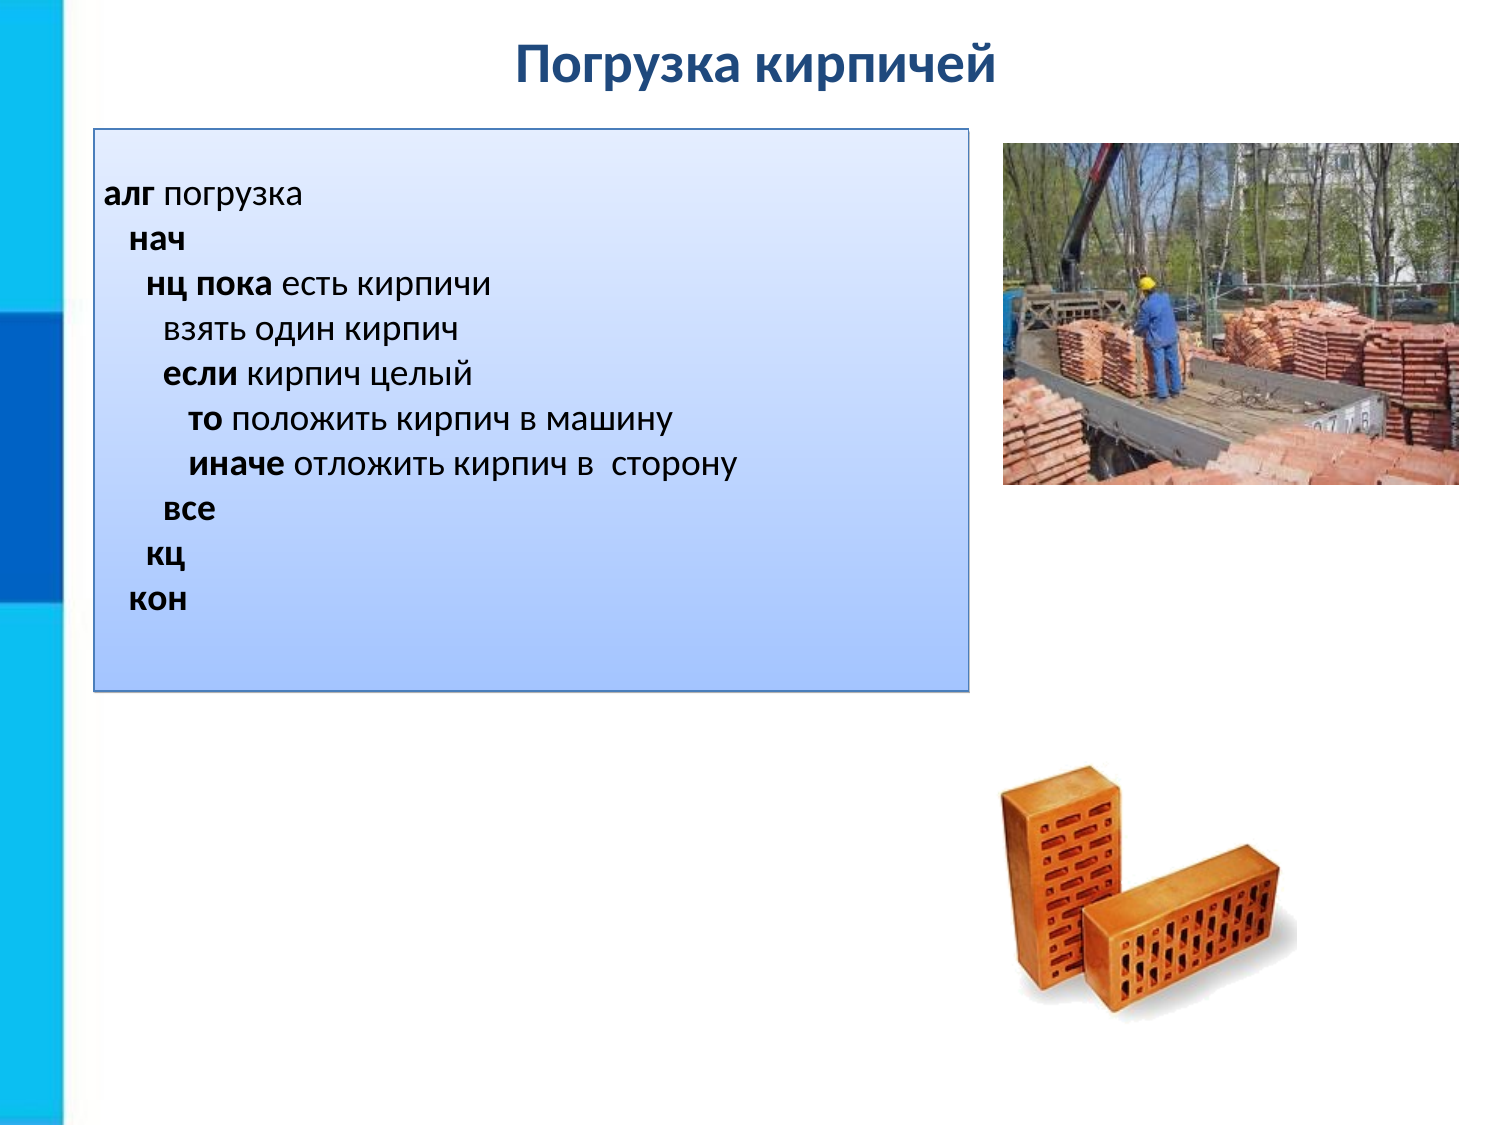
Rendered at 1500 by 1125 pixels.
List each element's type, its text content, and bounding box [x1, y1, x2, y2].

text_box [93, 129, 969, 160]
text_box алг погрузка нач нц пока есть кирпичи взять один кирпич если кирпич целый то положить кирпич в машину иначе отложить кирпич в сторону все кц кон [88, 160, 975, 627]
text_box [93, 627, 969, 691]
picture [0, 0, 1500, 1125]
text_box Погрузка кирпичей [88, 30, 1425, 102]
